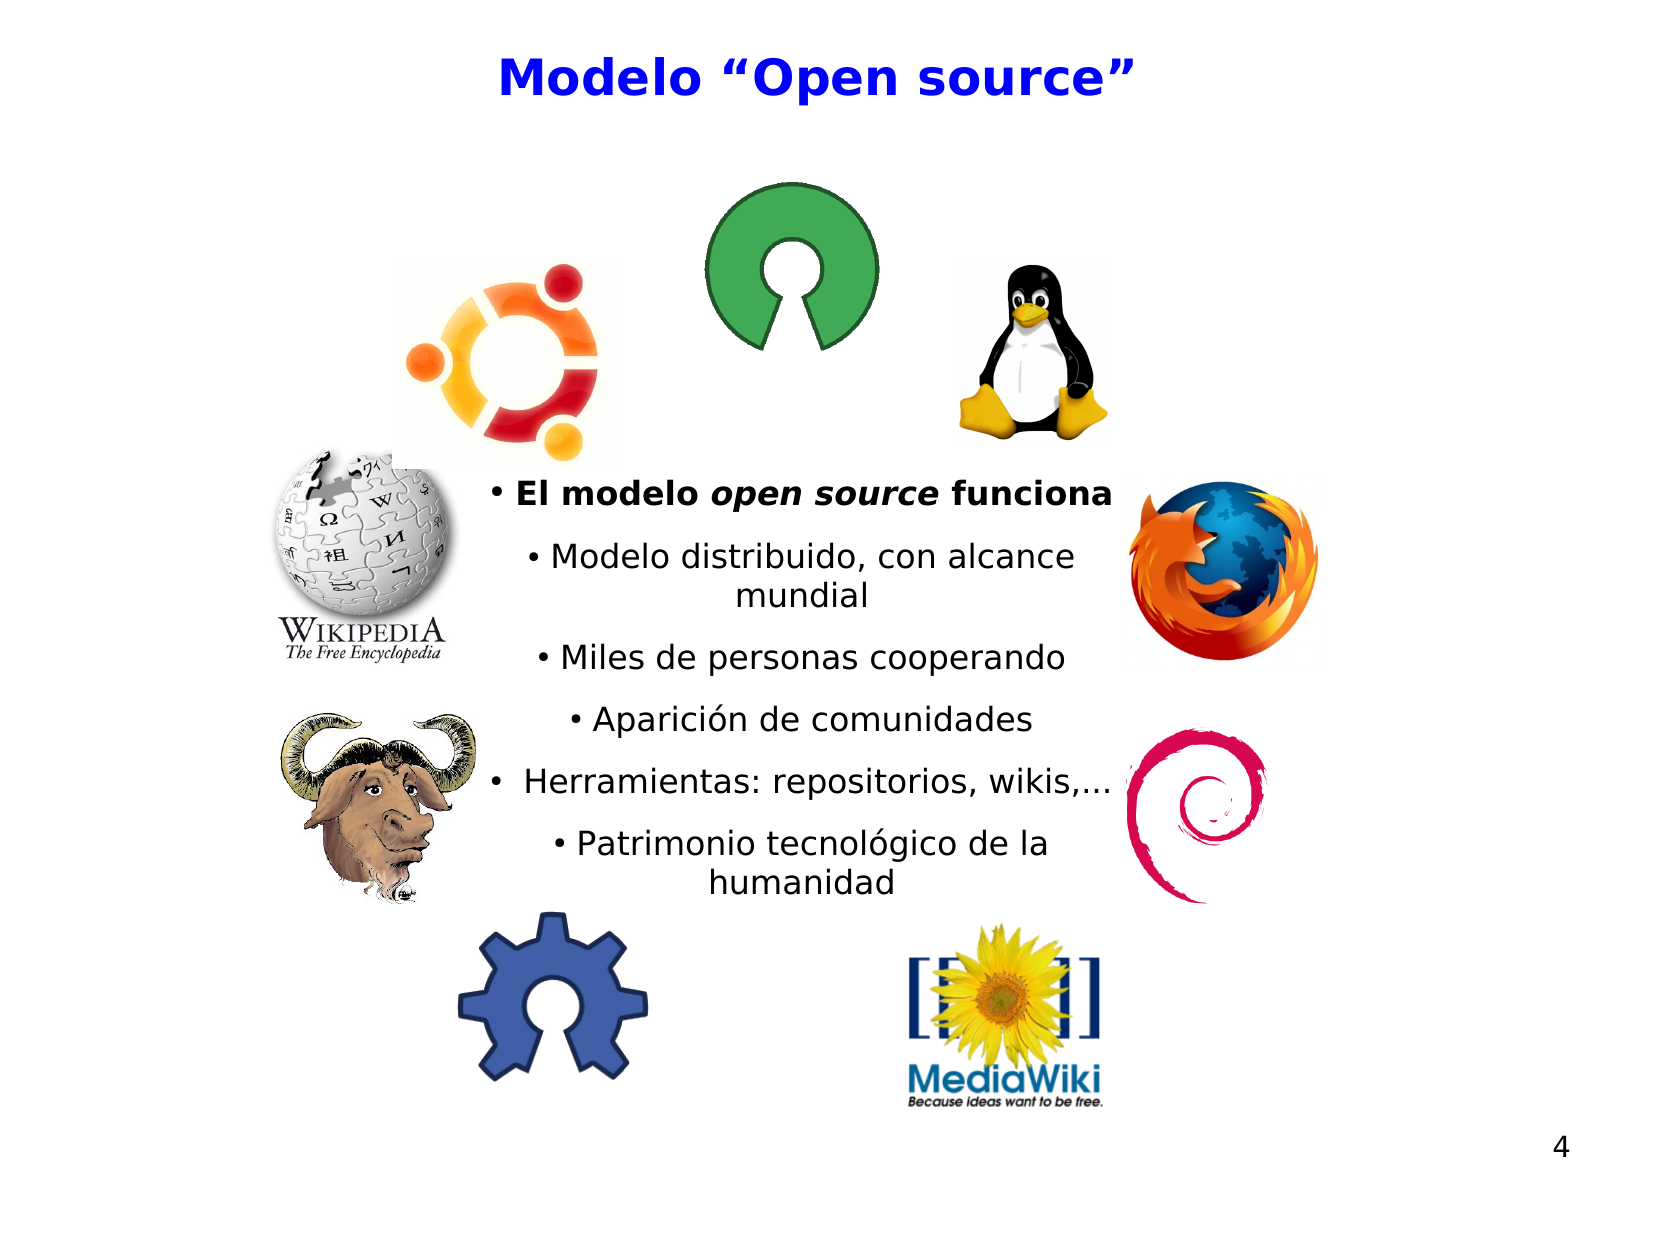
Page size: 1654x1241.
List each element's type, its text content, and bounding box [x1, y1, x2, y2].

picture [457, 911, 649, 1083]
picture [1134, 473, 1324, 667]
picture [268, 257, 624, 678]
picture [956, 263, 1110, 442]
picture [1134, 723, 1271, 907]
picture [690, 164, 893, 367]
picture [905, 921, 1105, 1110]
text_box Modelo “Open source” [482, 41, 1154, 115]
picture [280, 713, 475, 904]
text_box El modelo open source funciona Modelo distribuido, con alcance mundial Miles de personas cooperando Aparición de comunidades Herramientas: repositorios, wikis,... Patrimonio tecnológico de la humanidad [475, 463, 1134, 910]
